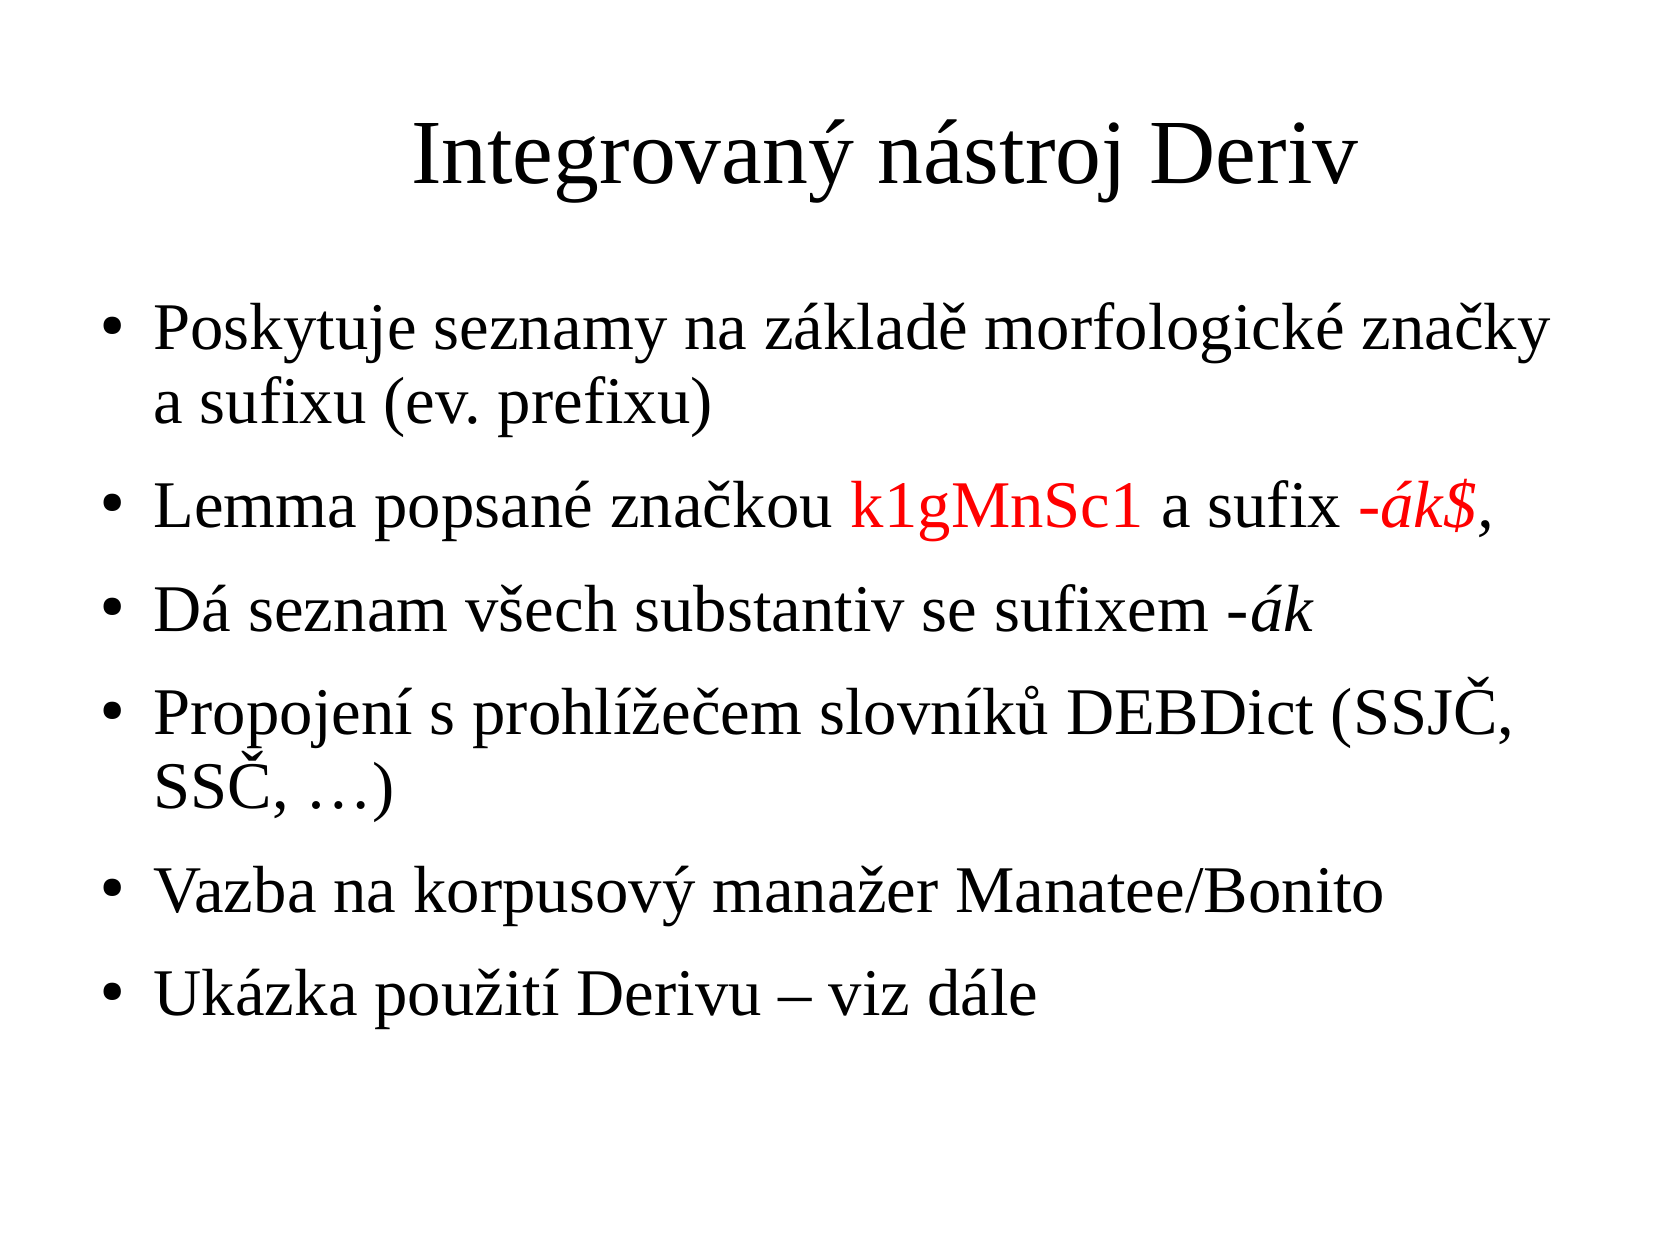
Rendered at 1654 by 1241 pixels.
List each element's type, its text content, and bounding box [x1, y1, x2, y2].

title Integrovaný nástroj Deriv [141, 56, 1630, 250]
list Poskytuje seznamy na základě morfologické značky a sufixu (ev. prefixu) Lemma popsané značkou k1gMnSc1 a sufix -ák$, Dá seznam všech substantiv se sufixem -ák Propojení s prohlížečem slovníků DEBDict (SSJČ, SSČ, …) Vazba na korpusový manažer Manatee/Bonito Ukázka použití Derivu – viz dále [82, 290, 1571, 1094]
